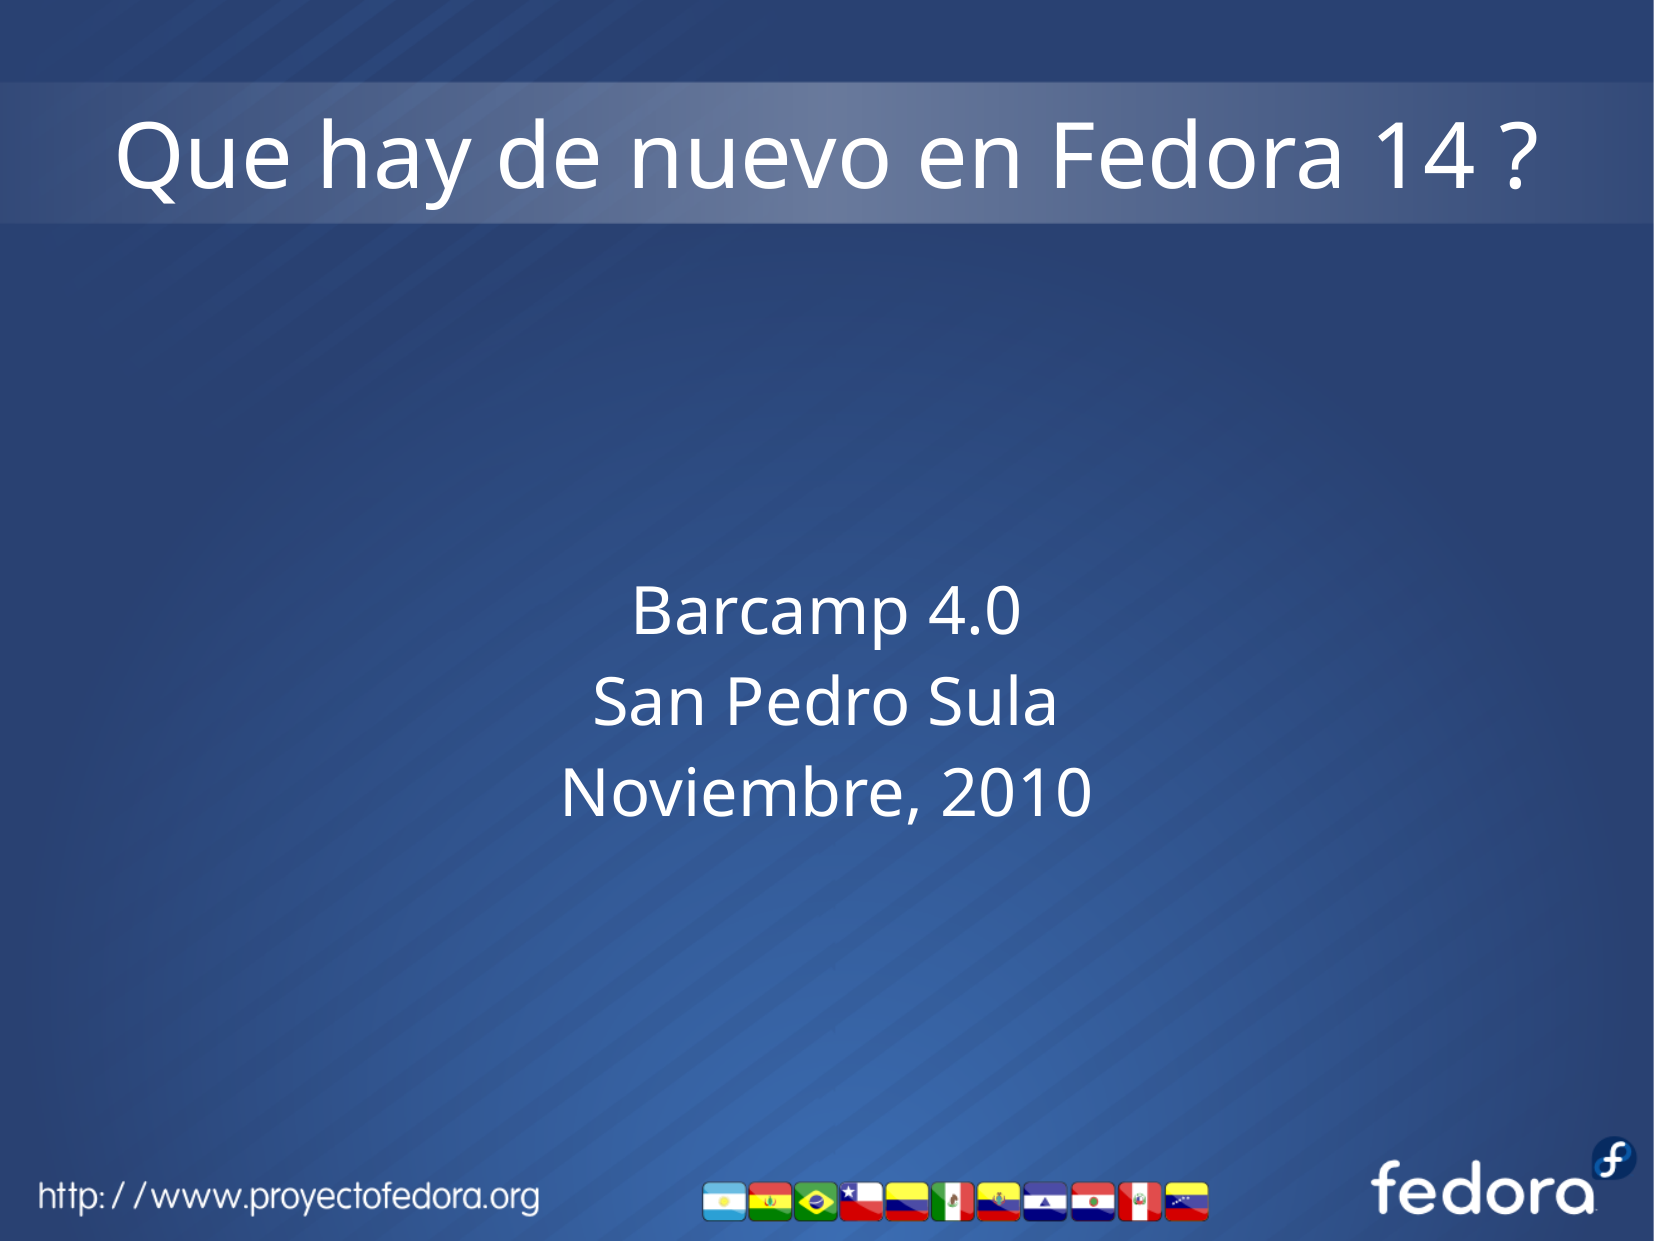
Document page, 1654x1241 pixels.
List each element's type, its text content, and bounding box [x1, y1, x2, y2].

title Que hay de nuevo en Fedora 14 ? [82, 49, 1571, 257]
picture [0, 0, 1654, 1241]
subtitle Barcamp 4.0 San Pedro Sula Noviembre, 2010 [82, 297, 1571, 1102]
